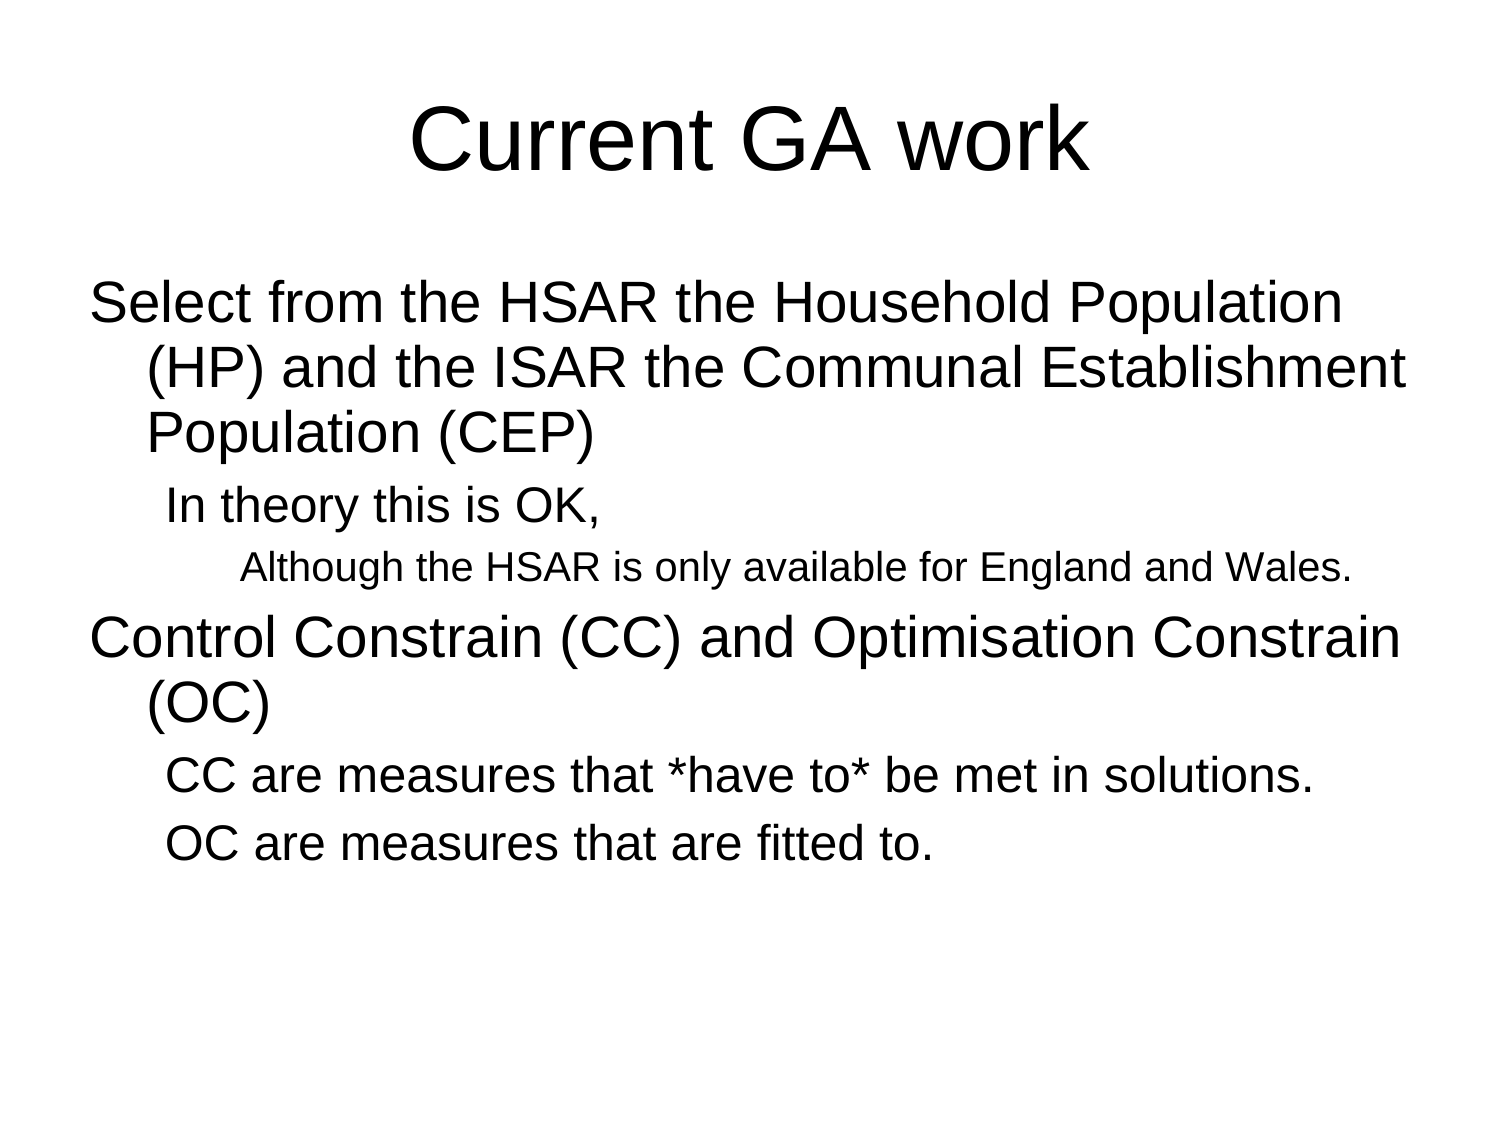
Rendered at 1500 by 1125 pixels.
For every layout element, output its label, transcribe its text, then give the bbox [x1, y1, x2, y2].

title Current GA work [75, 45, 1426, 233]
list Select from the HSAR the Household Population (HP) and the ISAR the Communal Establishment Population (CEP) In theory this is OK, Although the HSAR is only available for England and Wales. Control Constrain (CC) and Optimisation Constrain (OC) CC are measures that *have to* be met in solutions. OC are measures that are fitted to. [75, 262, 1426, 1006]
